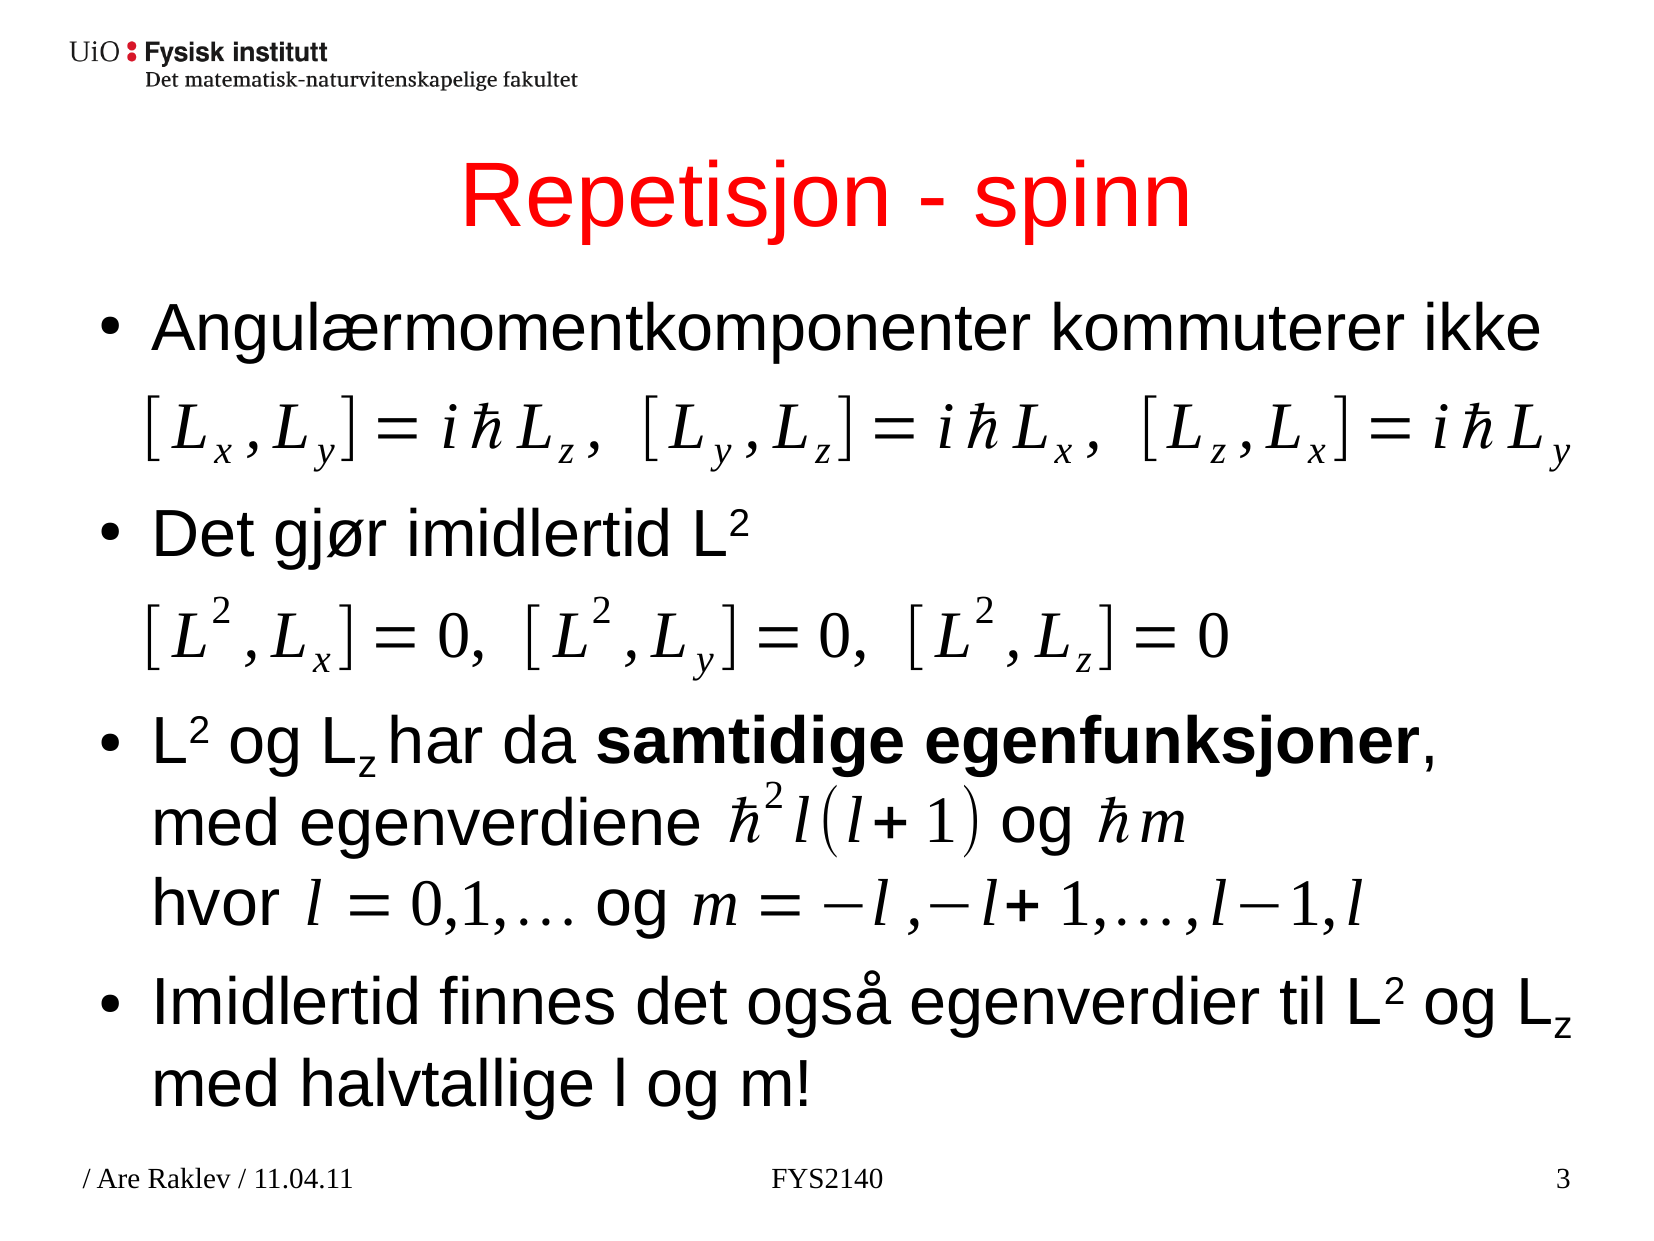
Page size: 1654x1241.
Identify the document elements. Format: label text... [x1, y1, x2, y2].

chart [138, 387, 1577, 473]
chart [138, 587, 1238, 682]
title Repetisjon - spinn [82, 90, 1571, 289]
list Angulærmomentkomponenter kommuterer ikke Det gjør imidlertid L2 L2 og Lz har da samtidige egenfunksjoner, med egenverdiene Imidlertid finnes det også egenverdier til L2 og Lz med halvtallige l og m! [80, 289, 1576, 1120]
picture [68, 37, 581, 93]
chart [144, 865, 1371, 940]
chart [720, 773, 1195, 863]
